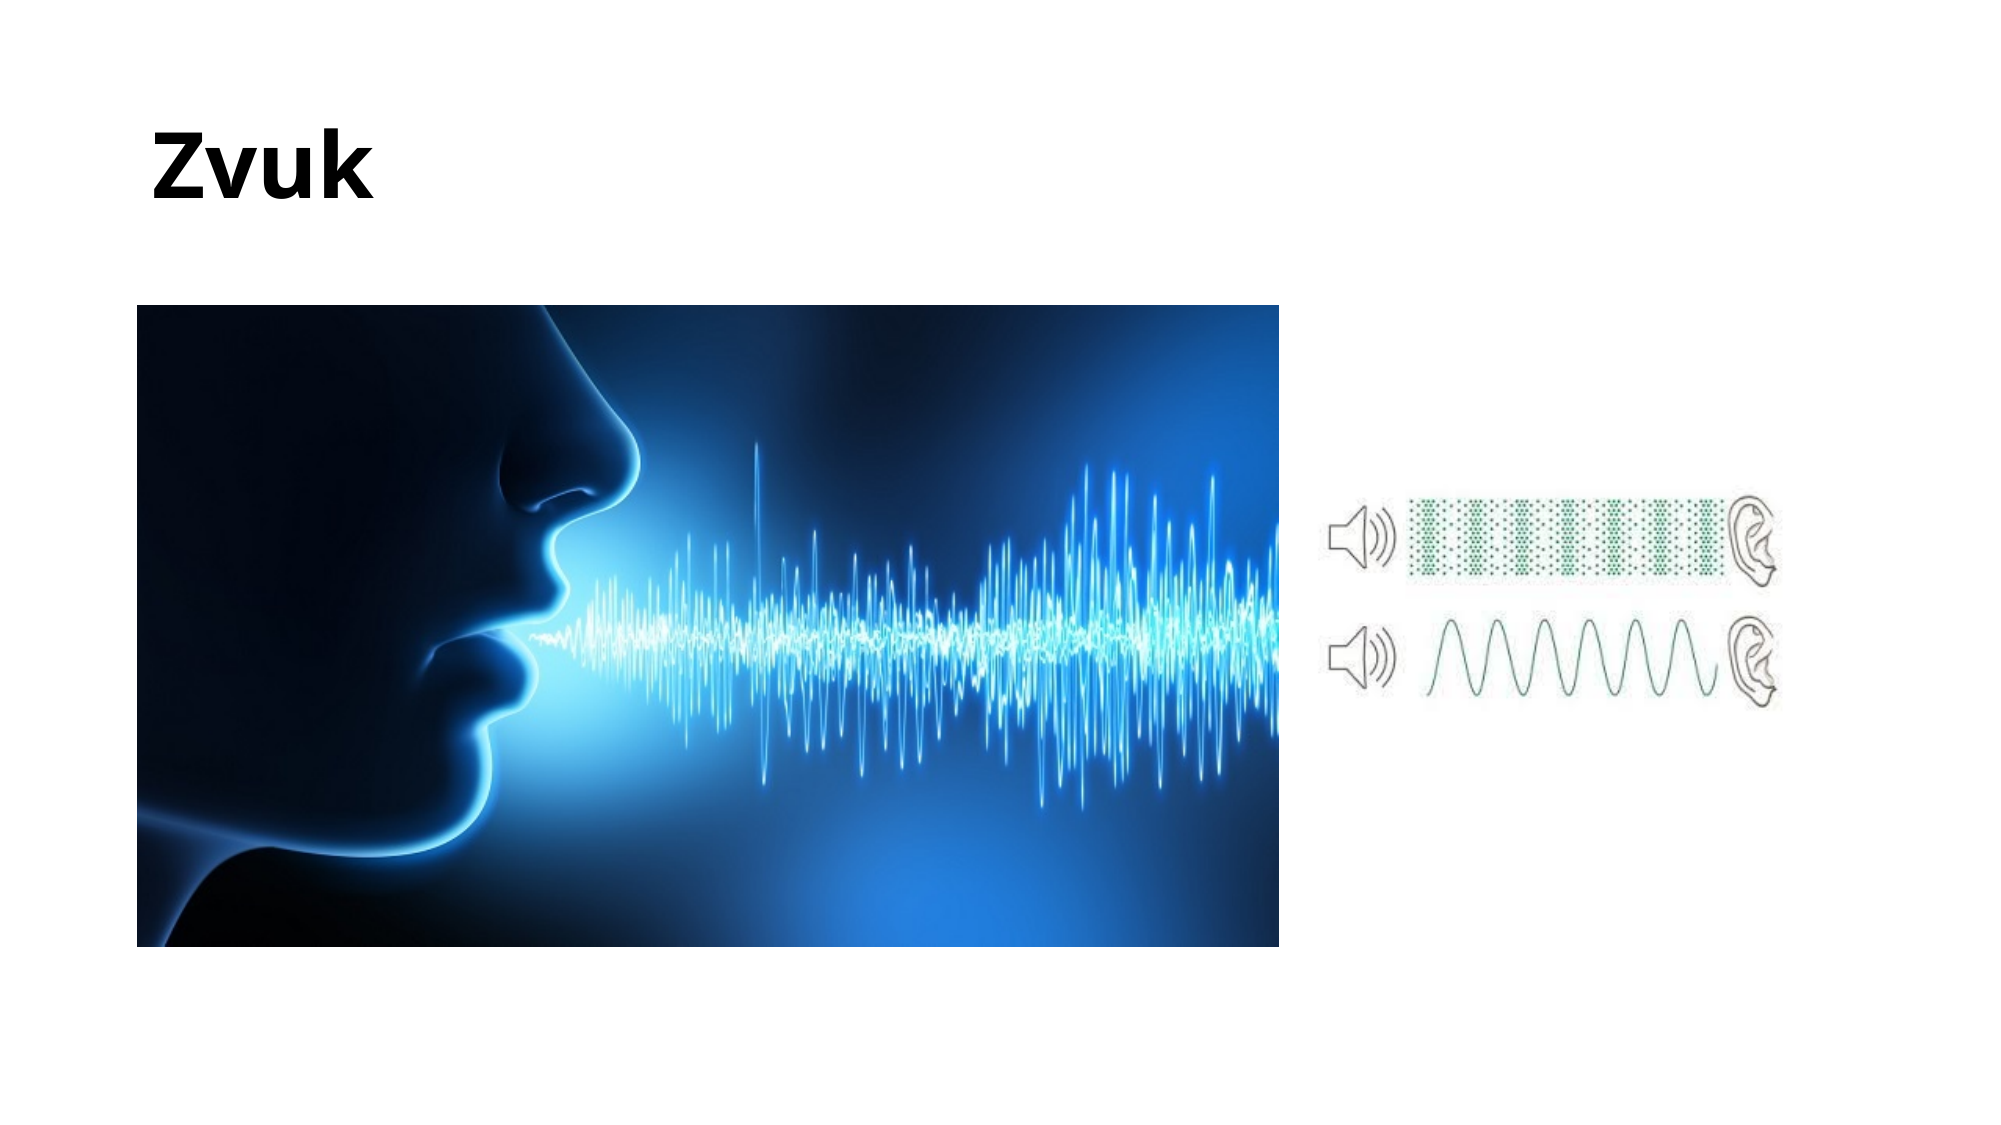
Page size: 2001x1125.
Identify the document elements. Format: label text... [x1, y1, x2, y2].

picture [137, 306, 1279, 947]
picture [1306, 473, 1803, 722]
title Zvuk [137, 59, 1863, 278]
